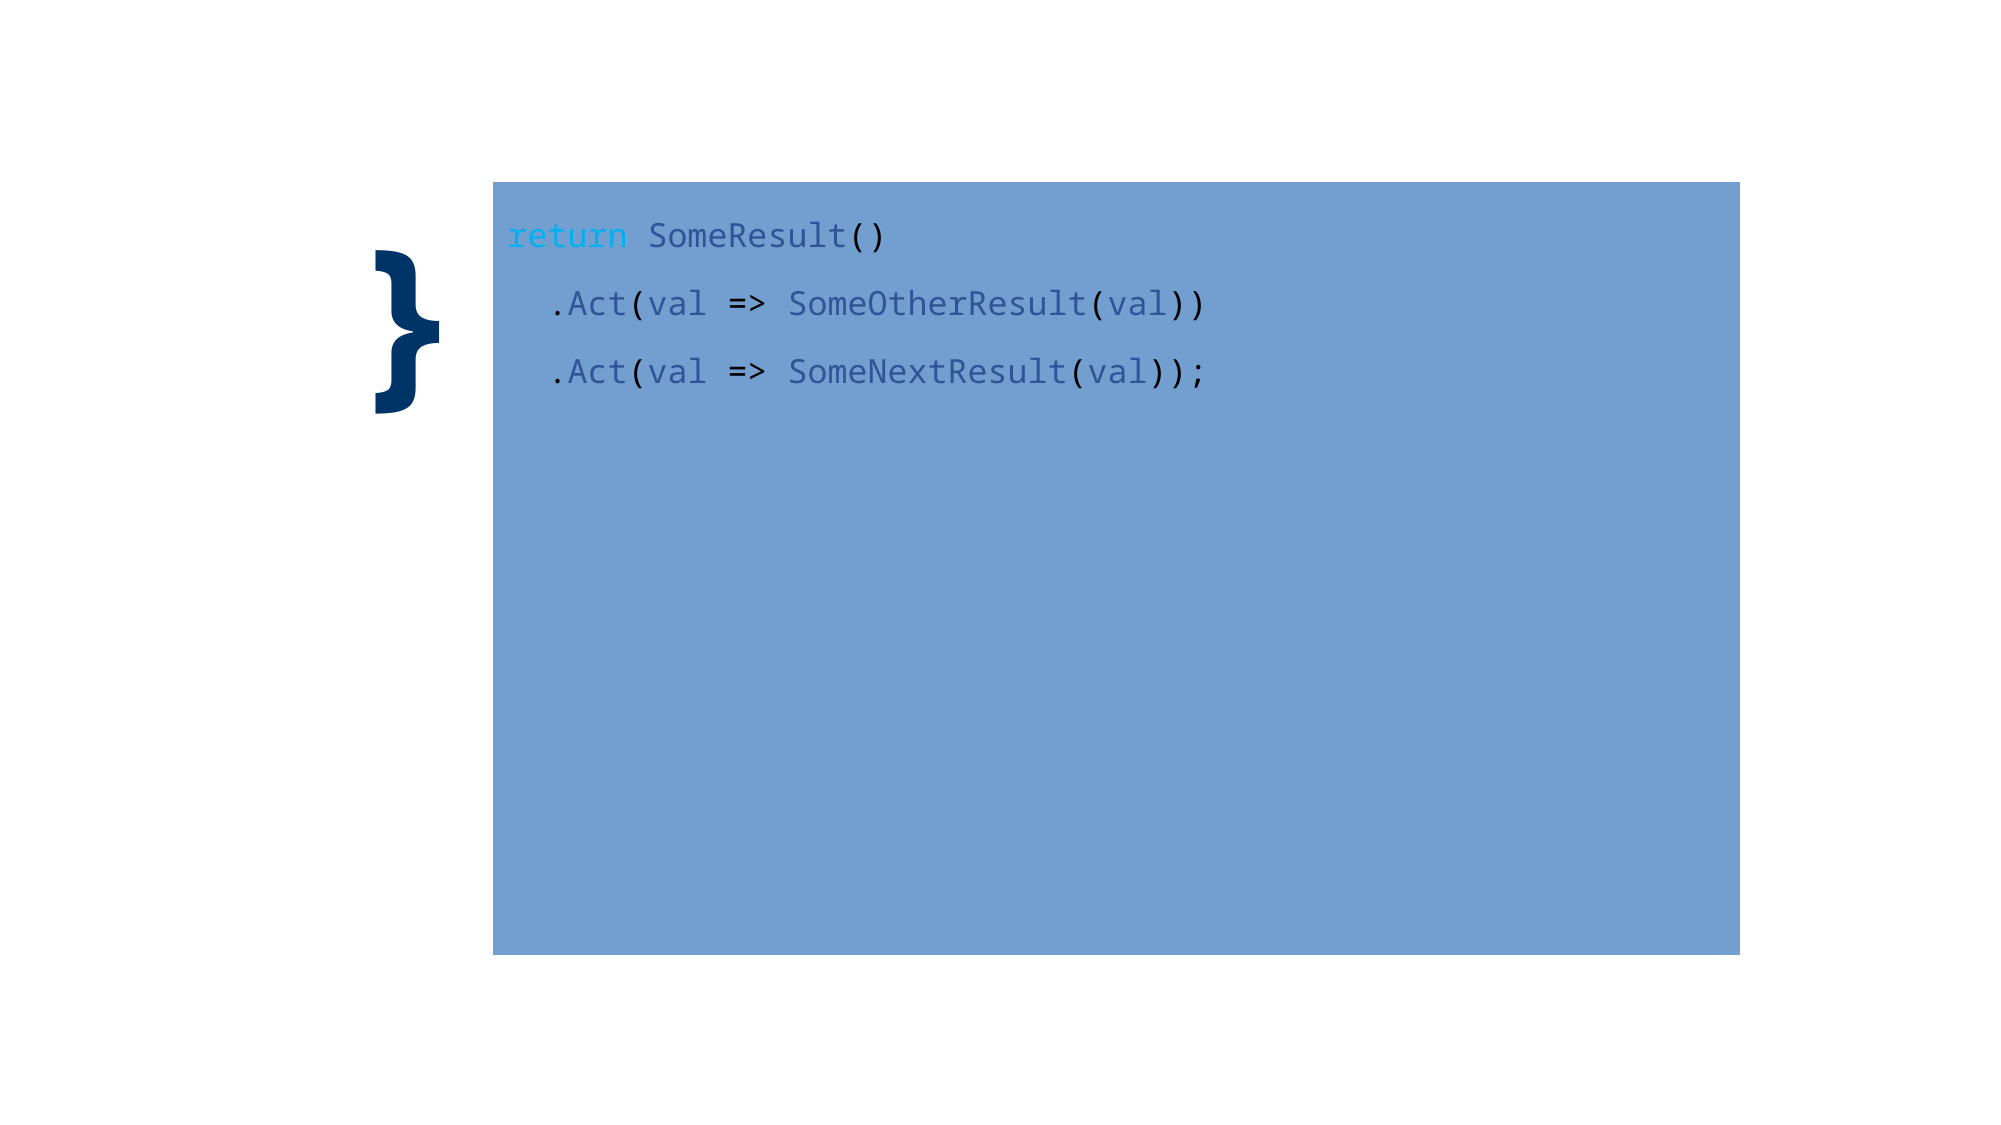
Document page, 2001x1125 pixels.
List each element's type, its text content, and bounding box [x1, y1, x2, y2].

text_box } [353, 147, 472, 441]
table_header return SomeResult() .Act(val => SomeOtherResult(val)) .Act(val => SomeNextResult(val)); [493, 182, 1740, 955]
